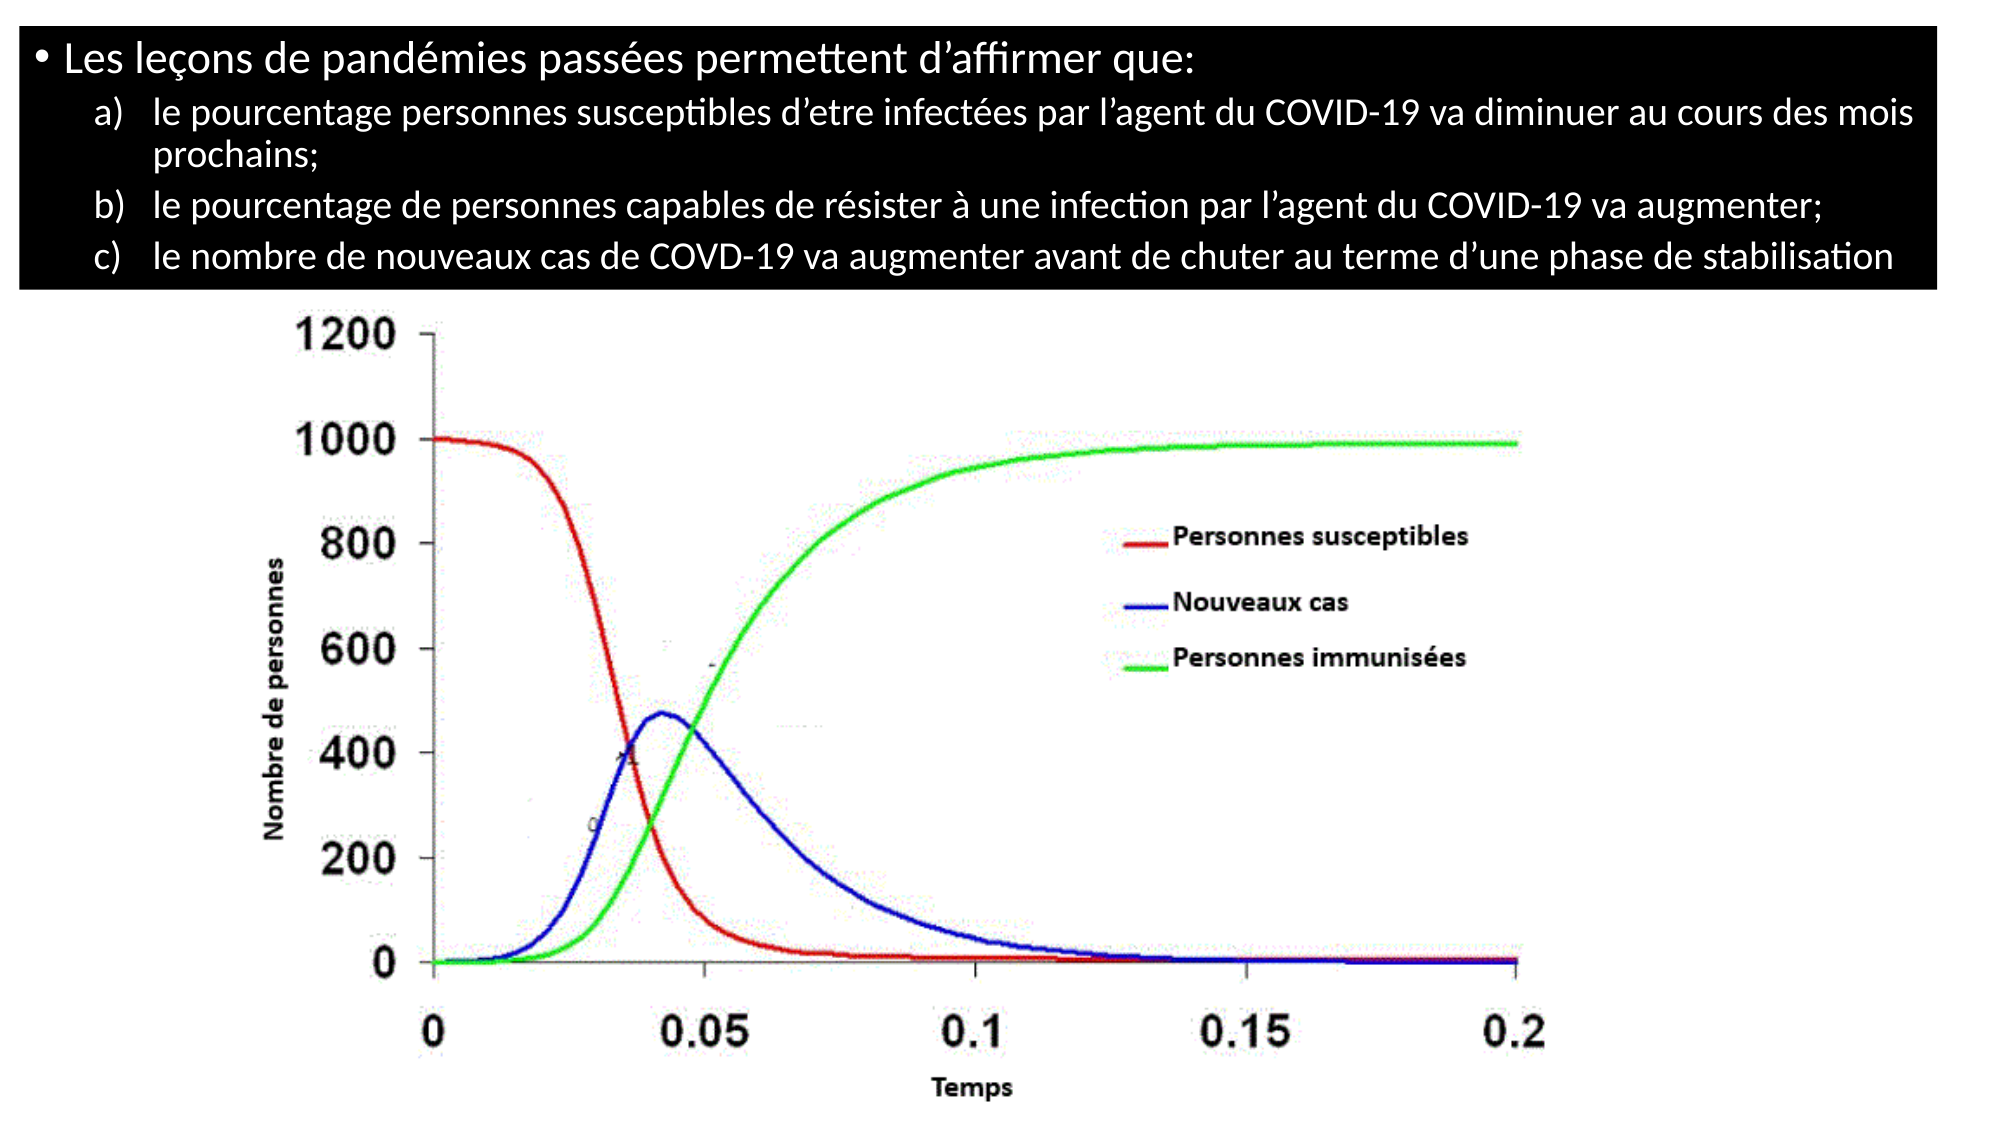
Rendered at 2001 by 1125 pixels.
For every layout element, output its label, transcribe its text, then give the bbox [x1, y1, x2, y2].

picture [216, 290, 1569, 1114]
text_box Les leçons de pandémies passées permettent d’affirmer que: le pourcentage personnes susceptibles d’etre infectées par l’agent du COVID-19 va diminuer au cours des mois prochains; le pourcentage de personnes capables de résister à une infection par l’agent du COVID-19 va augmenter; le nombre de nouveaux cas de COVD-19 va augmenter avant de chuter au terme d’une phase de stabilisation [19, 26, 1938, 290]
